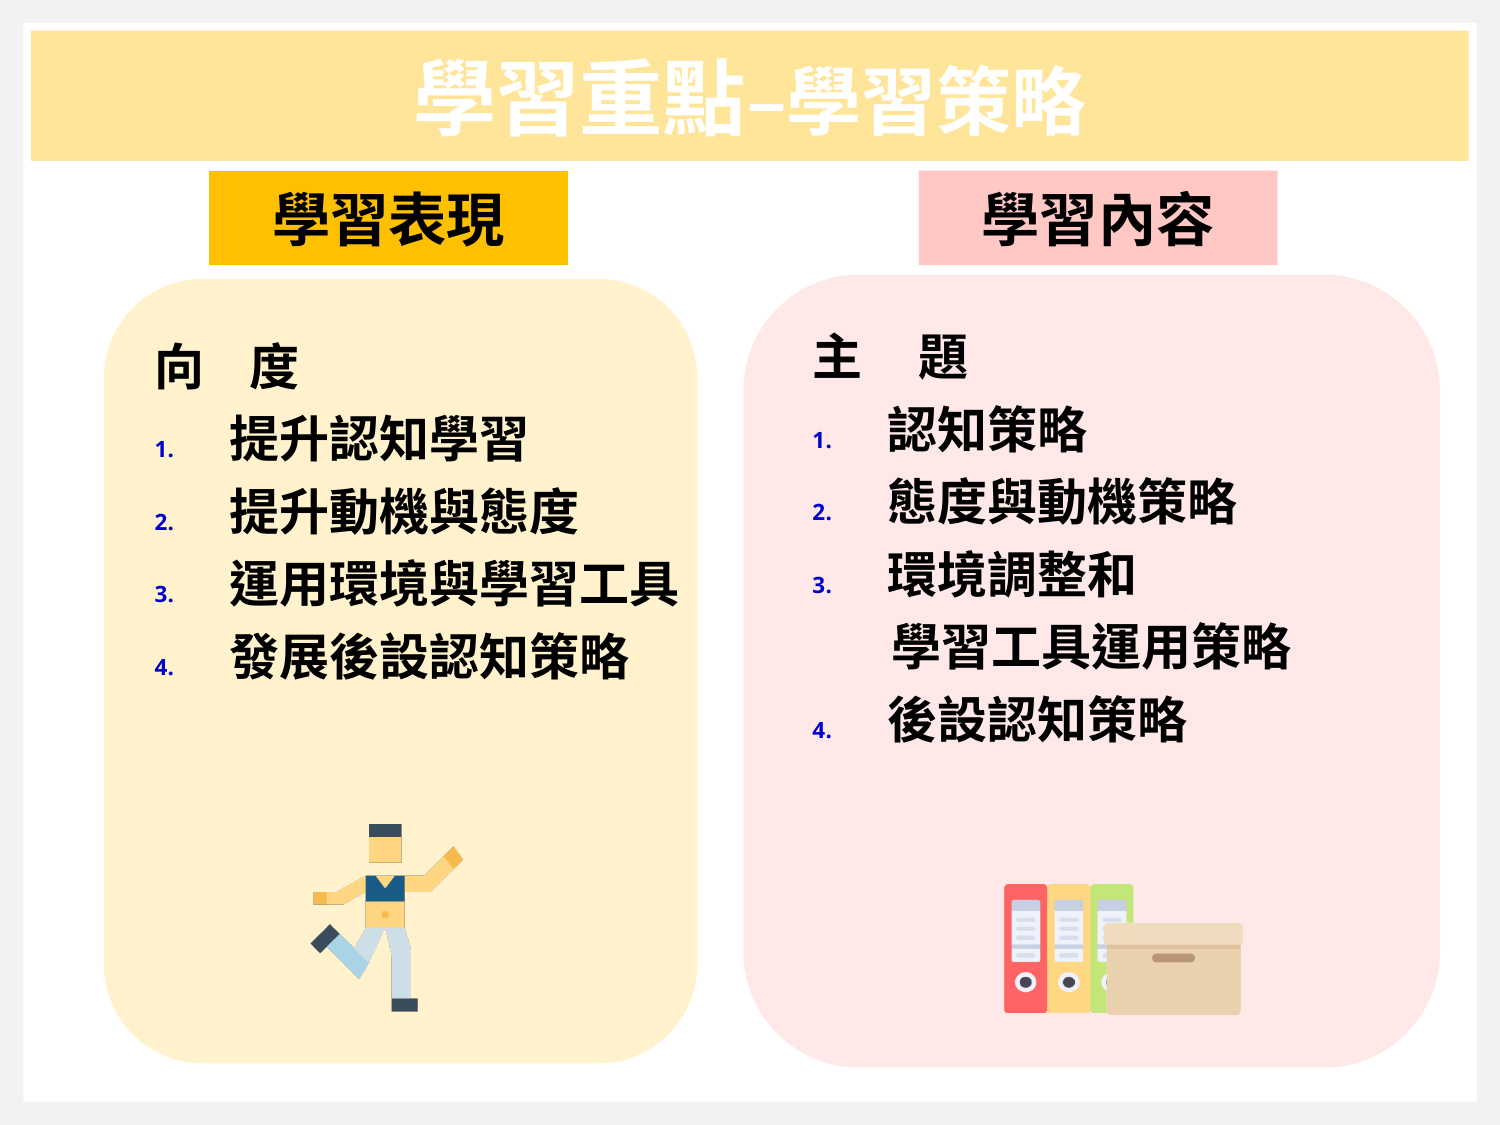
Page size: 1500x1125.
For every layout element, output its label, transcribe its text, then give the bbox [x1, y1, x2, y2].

text_box 學習表現 [209, 171, 568, 265]
text_box 學習內容 [919, 171, 1278, 265]
text_box 向 度 提升認知學習 提升動機與態度 運用環境與學習工具 發展後設認知策略 [139, 327, 695, 693]
text_box 主 題 認知策略 態度與動機策略 環境調整和 學習工具運用策略 後設認知策略 [797, 318, 1400, 756]
picture [281, 814, 489, 1021]
picture [999, 884, 1243, 1033]
text_box 學習重點–學習策略 [31, 30, 1469, 161]
text_box [103, 278, 698, 1064]
text_box [743, 274, 1441, 1068]
